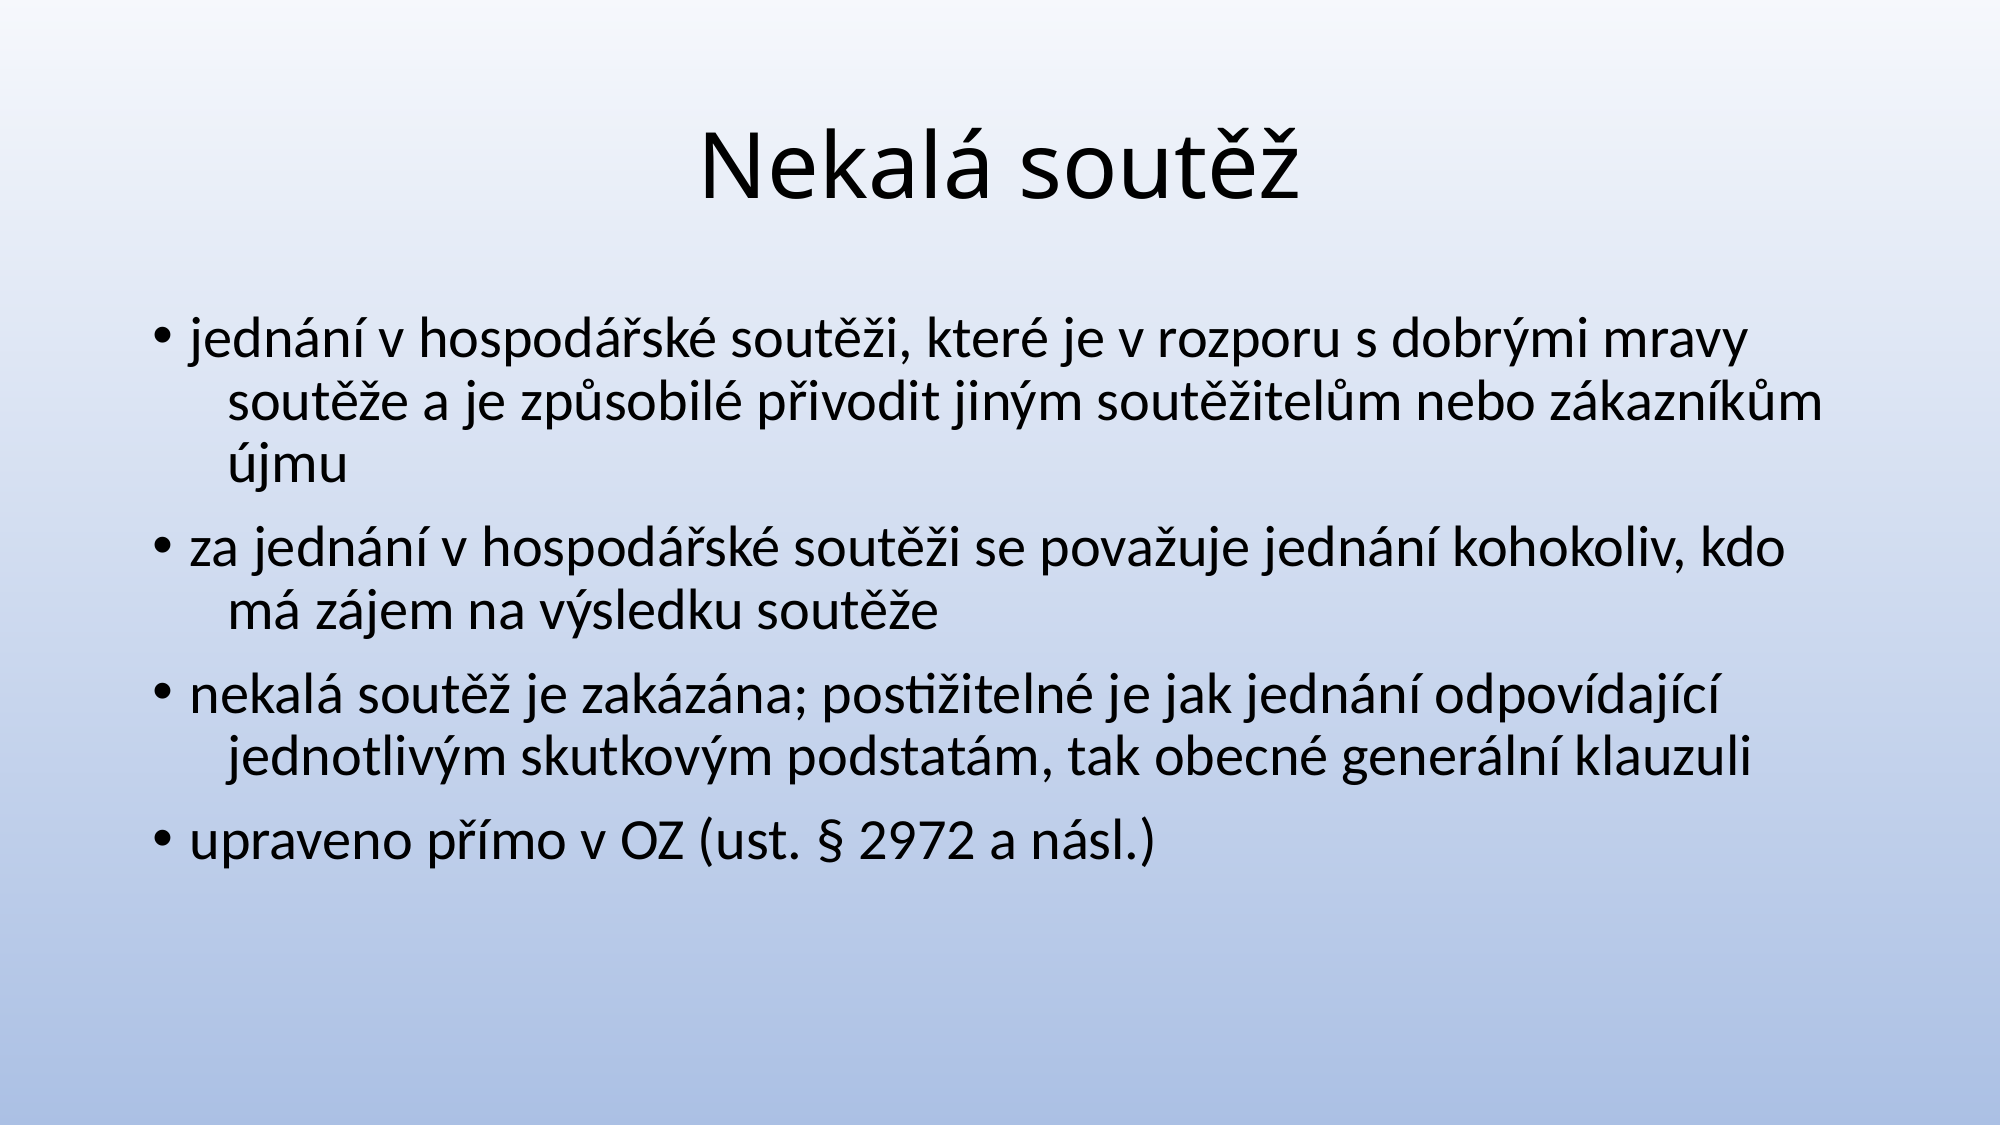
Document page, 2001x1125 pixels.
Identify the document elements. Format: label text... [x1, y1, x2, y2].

list jednání v hospodářské soutěži, které je v rozporu s dobrými mravy soutěže a je způsobilé přivodit jiným soutěžitelům nebo zákazníkům újmu za jednání v hospodářské soutěži se považuje jednání kohokoliv, kdo má zájem na výsledku soutěže nekalá soutěž je zakázána; postižitelné je jak jednání odpovídající jednotlivým skutkovým podstatám, tak obecné generální klauzuli upraveno přímo v OZ (ust. § 2972 a násl.) [137, 299, 1863, 1014]
title Nekalá soutěž [137, 59, 1863, 278]
